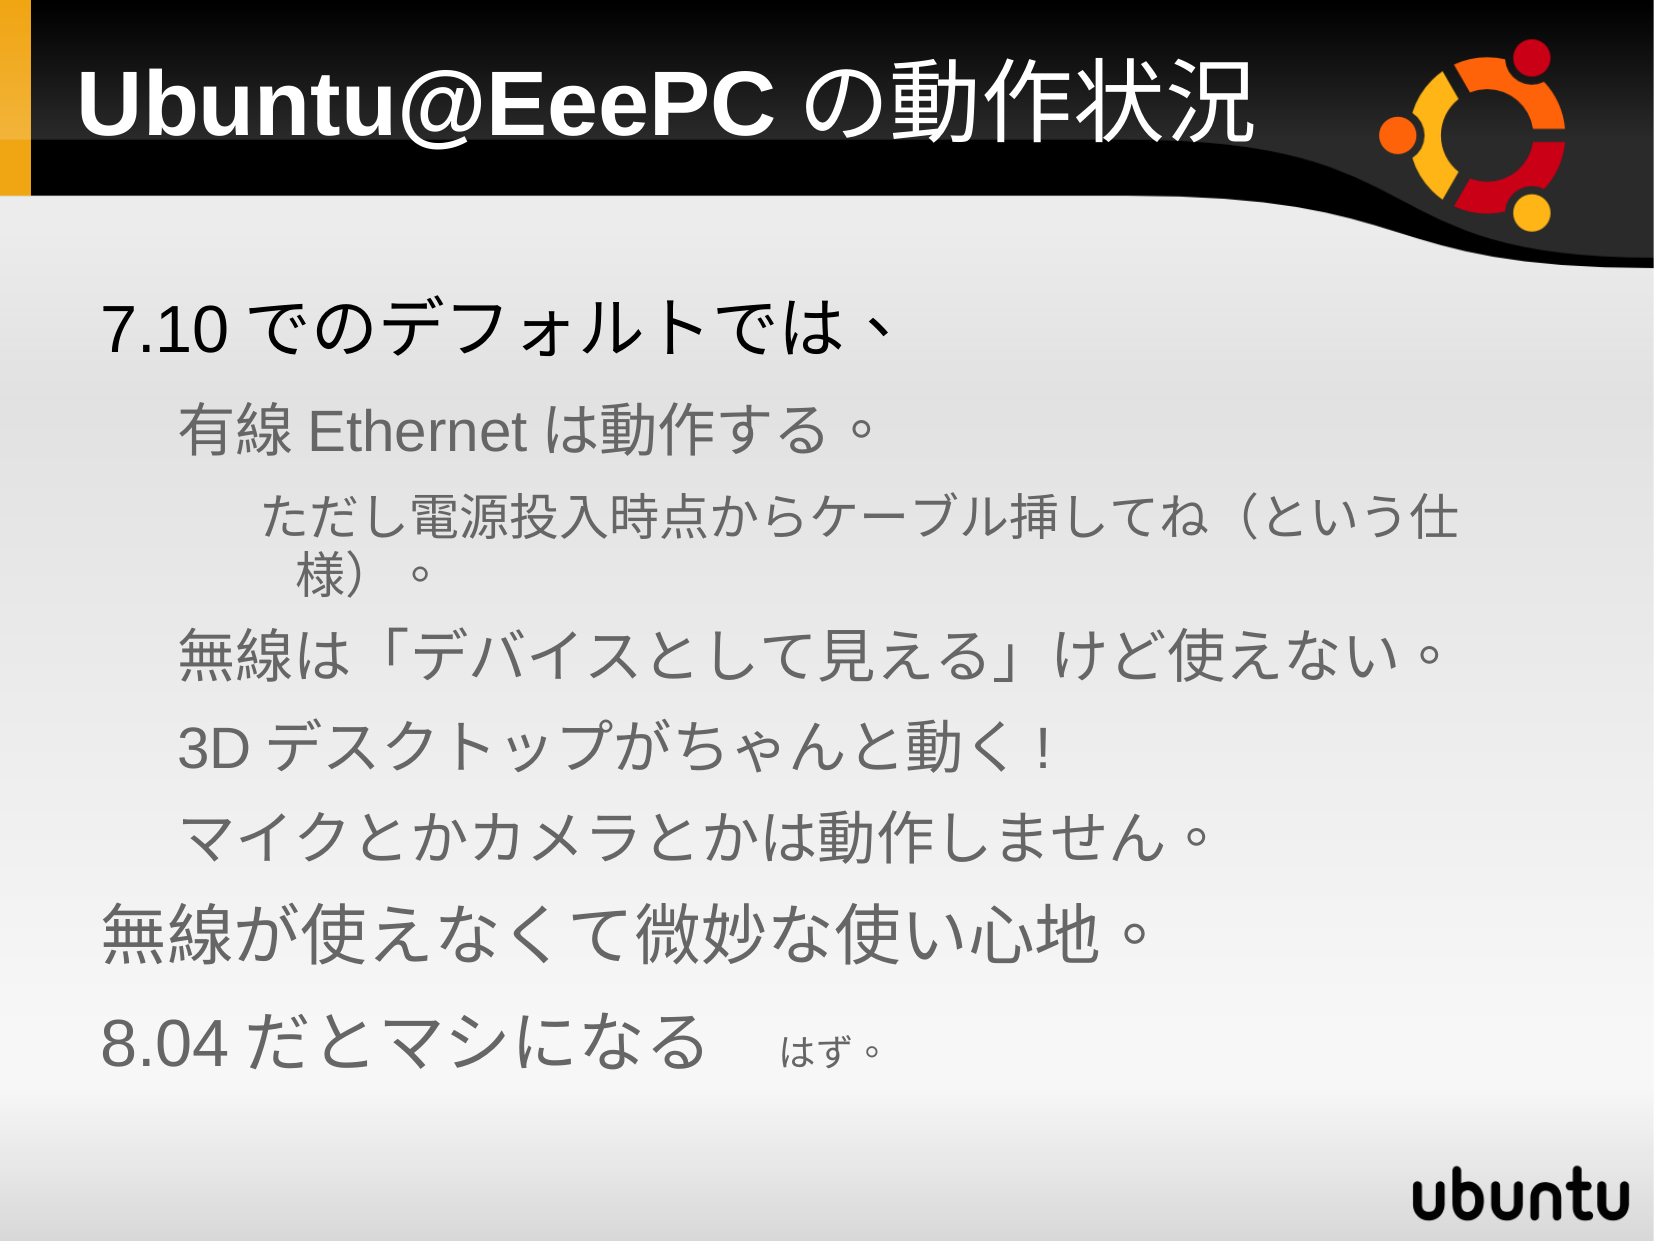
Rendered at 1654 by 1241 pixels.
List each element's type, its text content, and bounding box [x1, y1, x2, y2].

title Ubuntu@EeePCの動作状況 [76, 0, 1565, 208]
picture [0, 0, 1654, 1241]
list 7.10でのデフォルトでは、 有線Ethernetは動作する。 ただし電源投入時点からケーブル挿してね（という仕様）。 無線は「デバイスとして見える」けど使えない。 3Dデスクトップがちゃんと動く! マイクとかカメラとかは動作しません。 無線が使えなくて微妙な使い心地。 8.04だとマシになる はず。 [82, 290, 1571, 1109]
